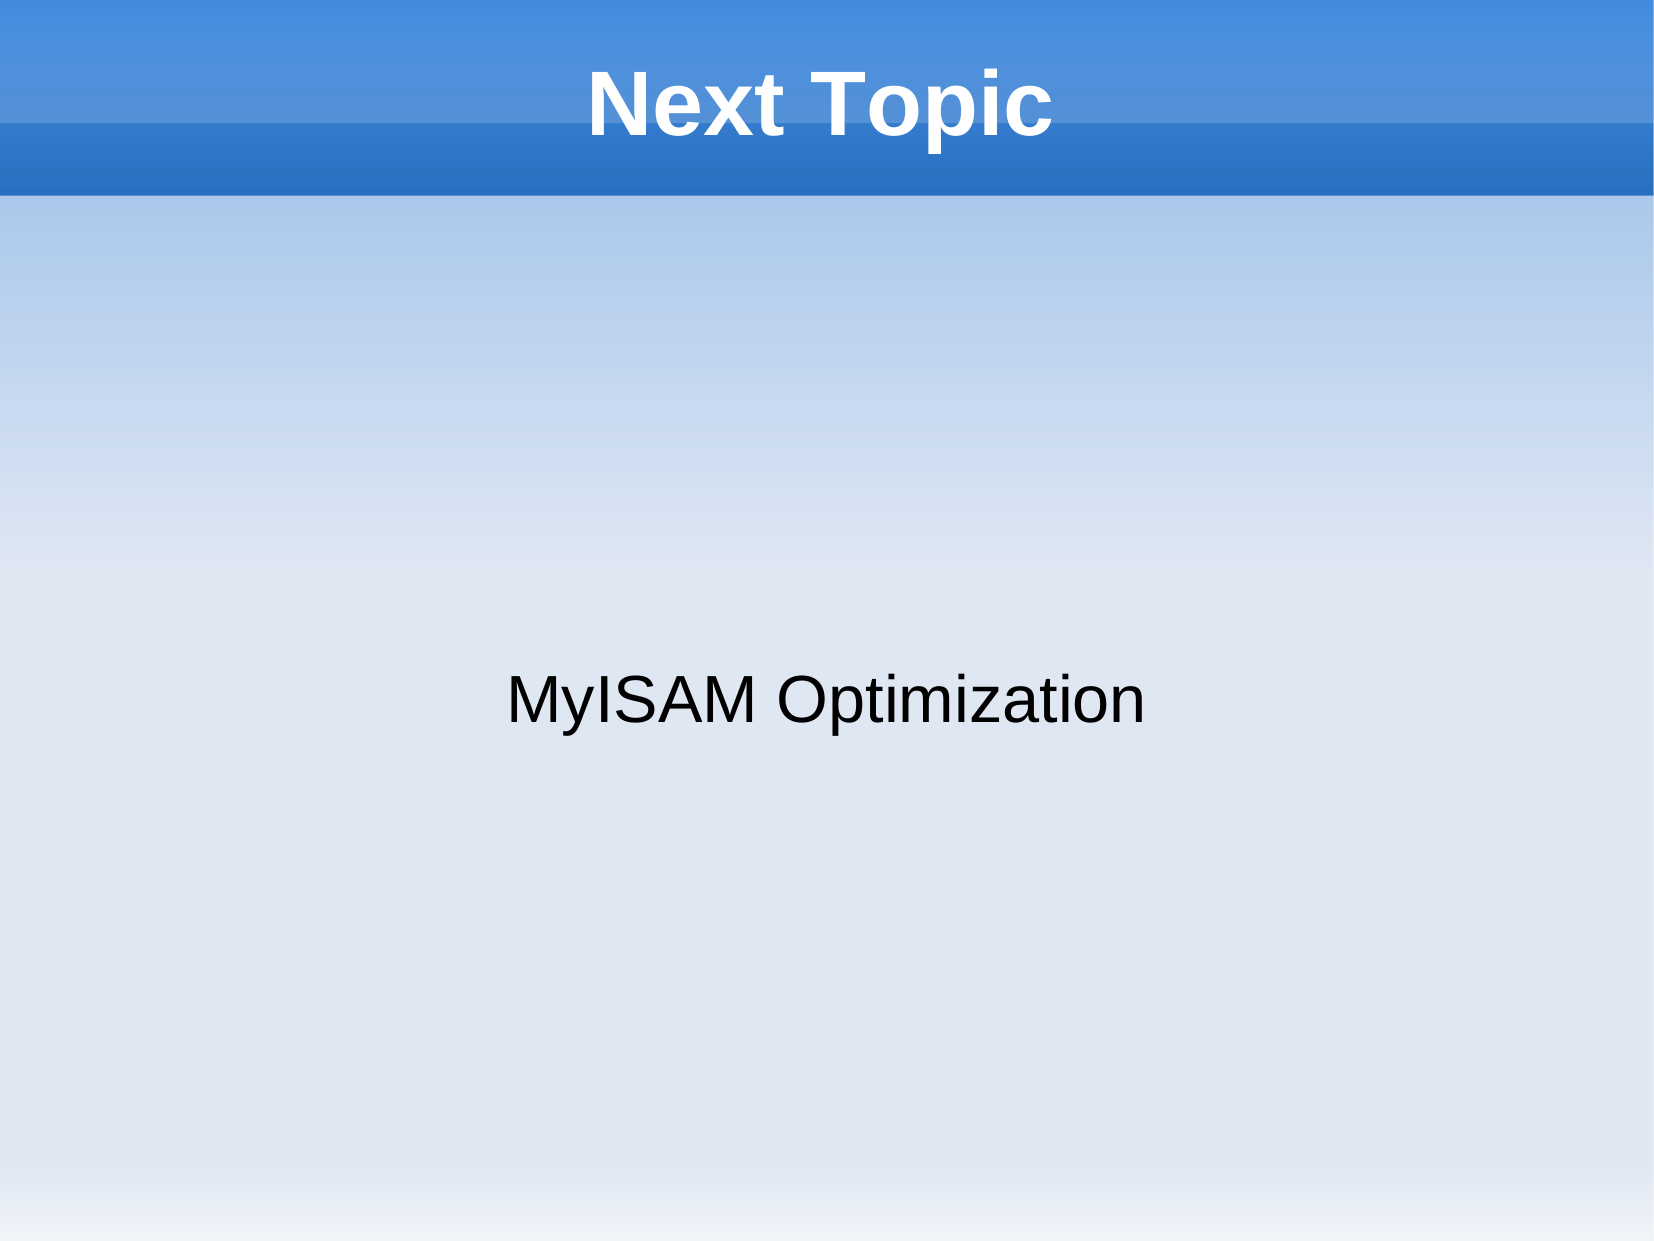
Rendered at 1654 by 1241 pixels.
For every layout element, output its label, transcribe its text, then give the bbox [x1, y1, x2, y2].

title Next Topic [76, 0, 1565, 208]
subtitle MyISAM Optimization [82, 290, 1571, 1109]
picture [0, 0, 1654, 1241]
